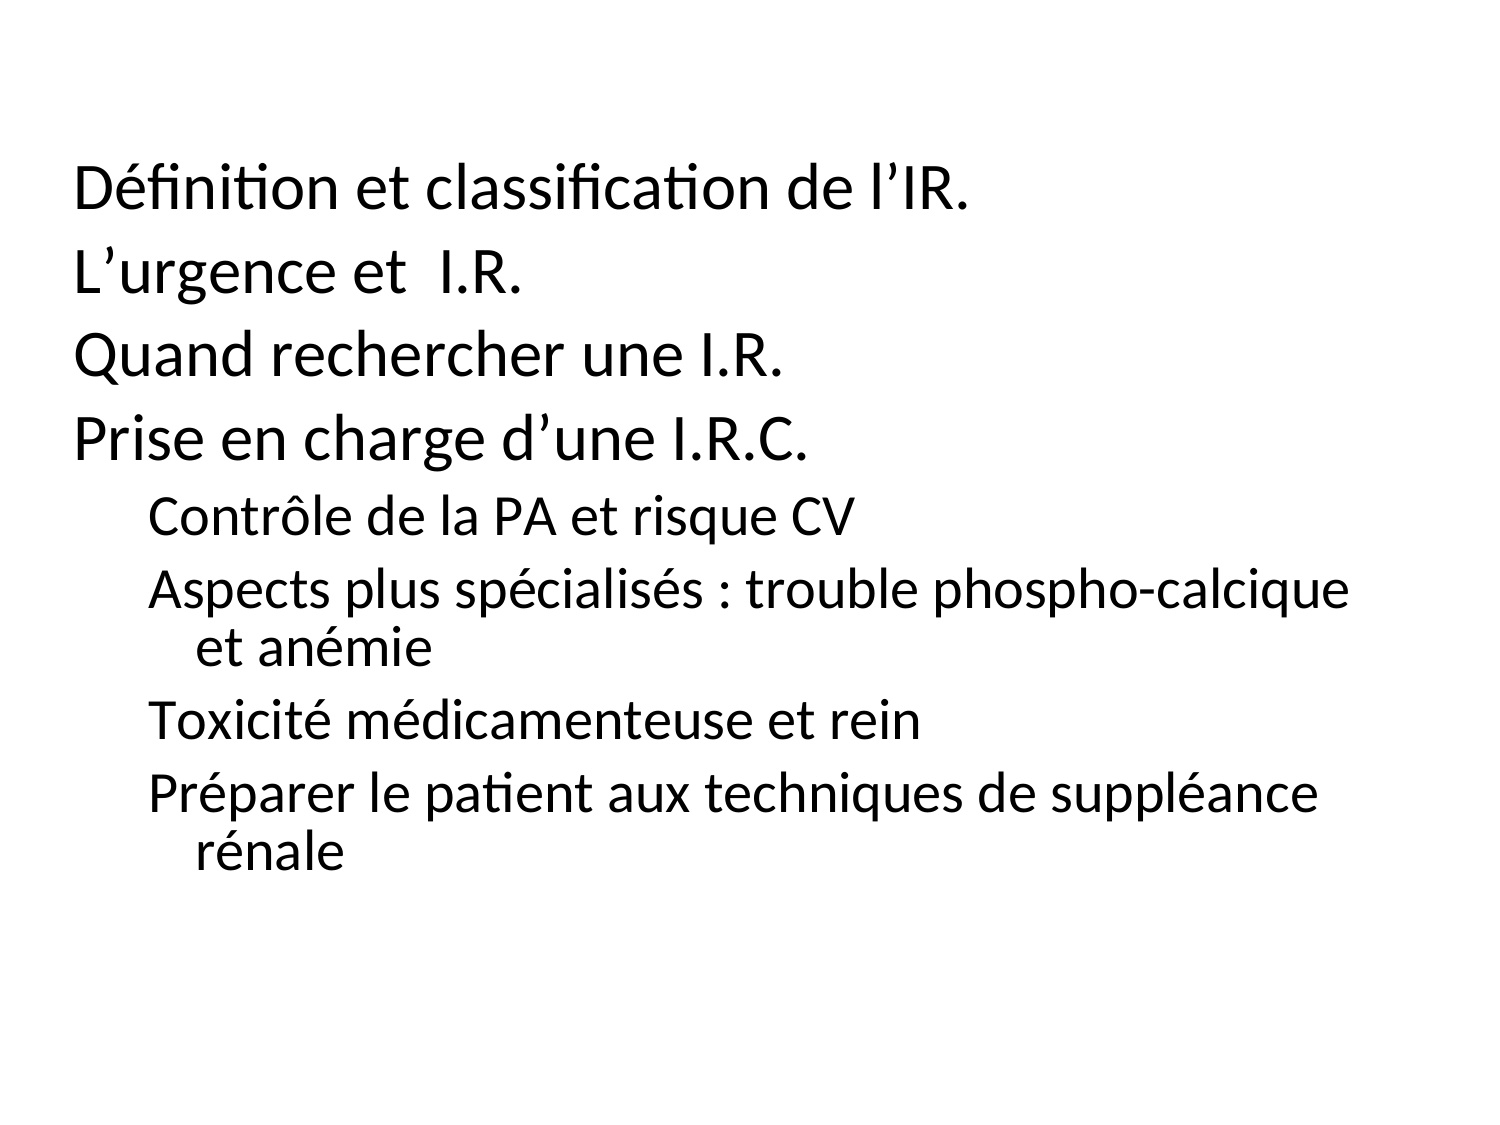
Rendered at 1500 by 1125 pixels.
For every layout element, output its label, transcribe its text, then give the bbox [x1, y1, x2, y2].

list Définition et classification de l’IR. L’urgence et I.R. Quand rechercher une I.R. Prise en charge d’une I.R.C. Contrôle de la PA et risque CV Aspects plus spécialisés : trouble phospho-calcique et anémie Toxicité médicamenteuse et rein Préparer le patient aux techniques de suppléance rénale [58, 152, 1409, 1016]
